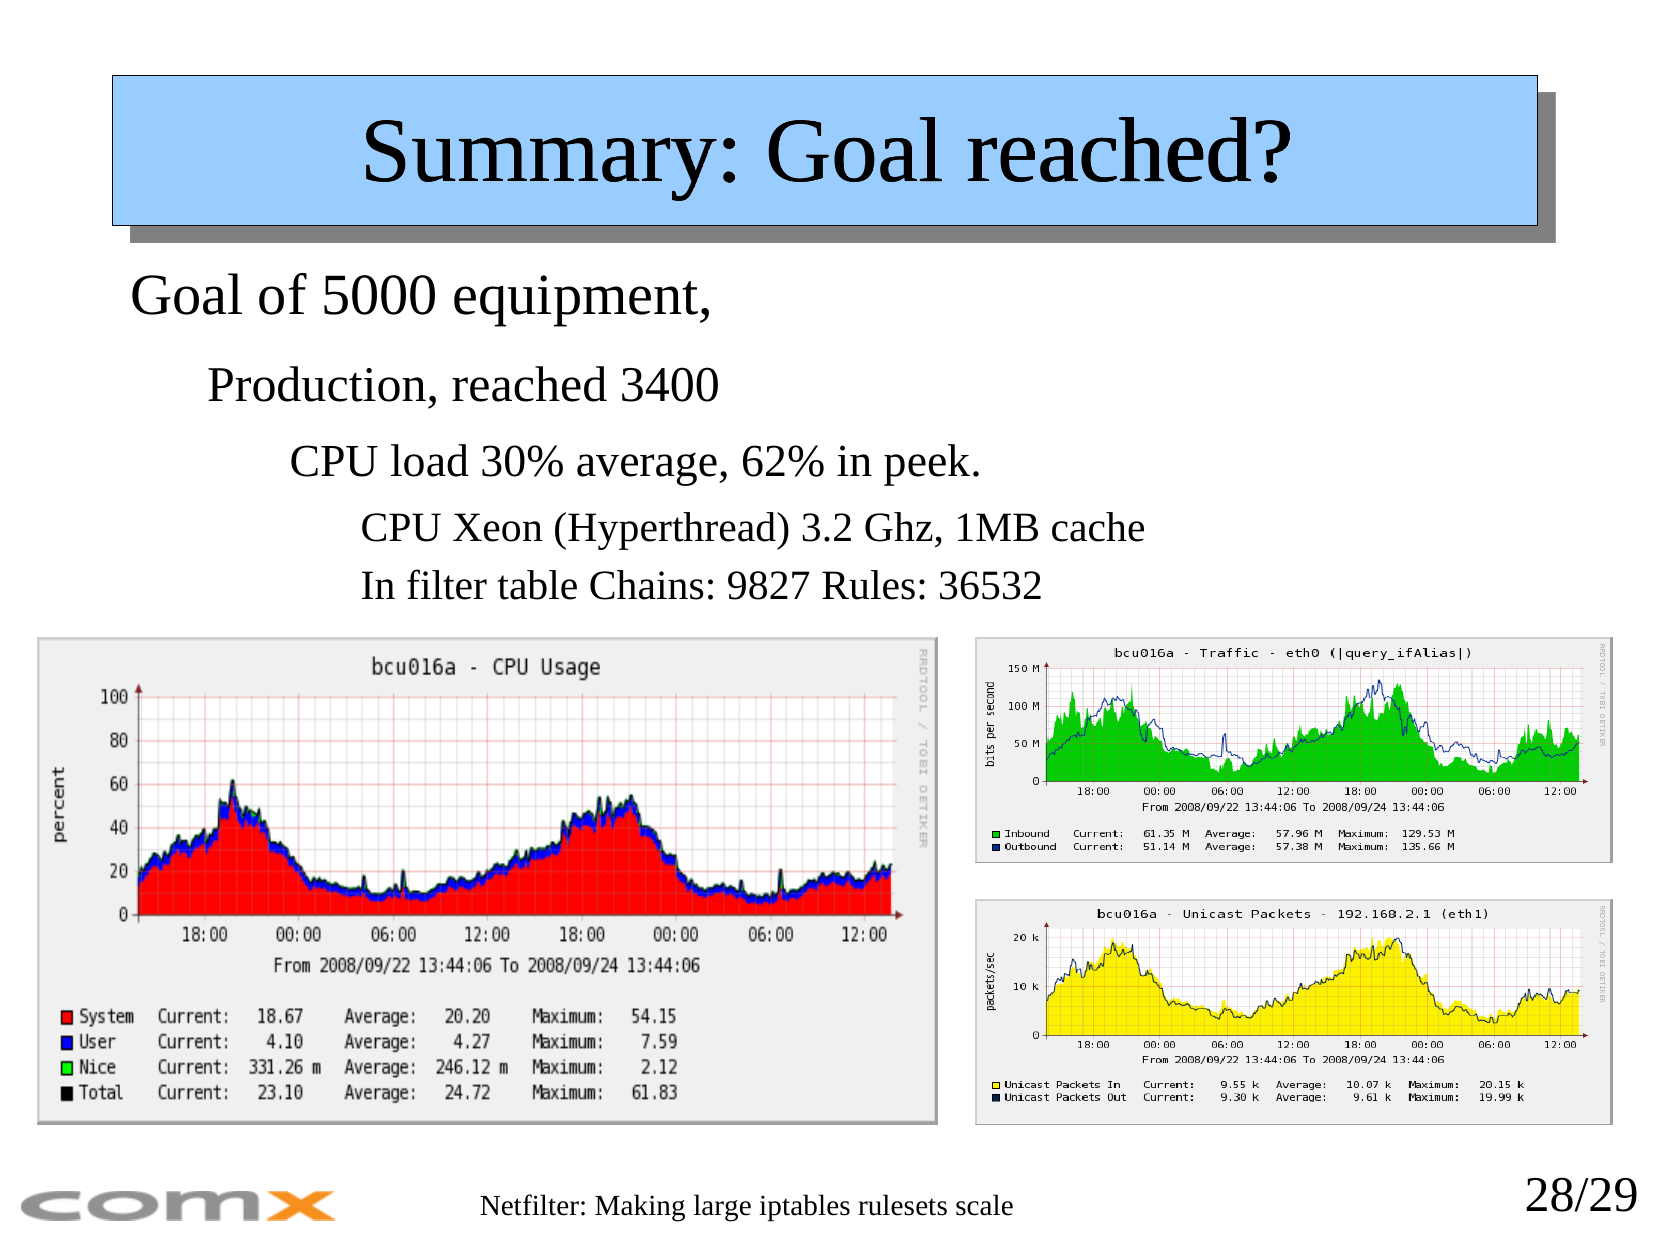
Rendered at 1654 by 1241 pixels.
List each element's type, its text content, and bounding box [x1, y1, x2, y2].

title Summary: Goal reached? [116, 90, 1538, 211]
list Goal of 5000 equipment, Production, reached 3400 CPU load 30% average, 62% in peek. CPU Xeon (Hyperthread) 3.2 Ghz, 1MB cache In filter table Chains: 9827 Rules: 36532 [112, 262, 1538, 1021]
picture [37, 637, 938, 1126]
picture [21, 1191, 335, 1221]
picture [975, 637, 1613, 863]
picture [975, 899, 1613, 1126]
